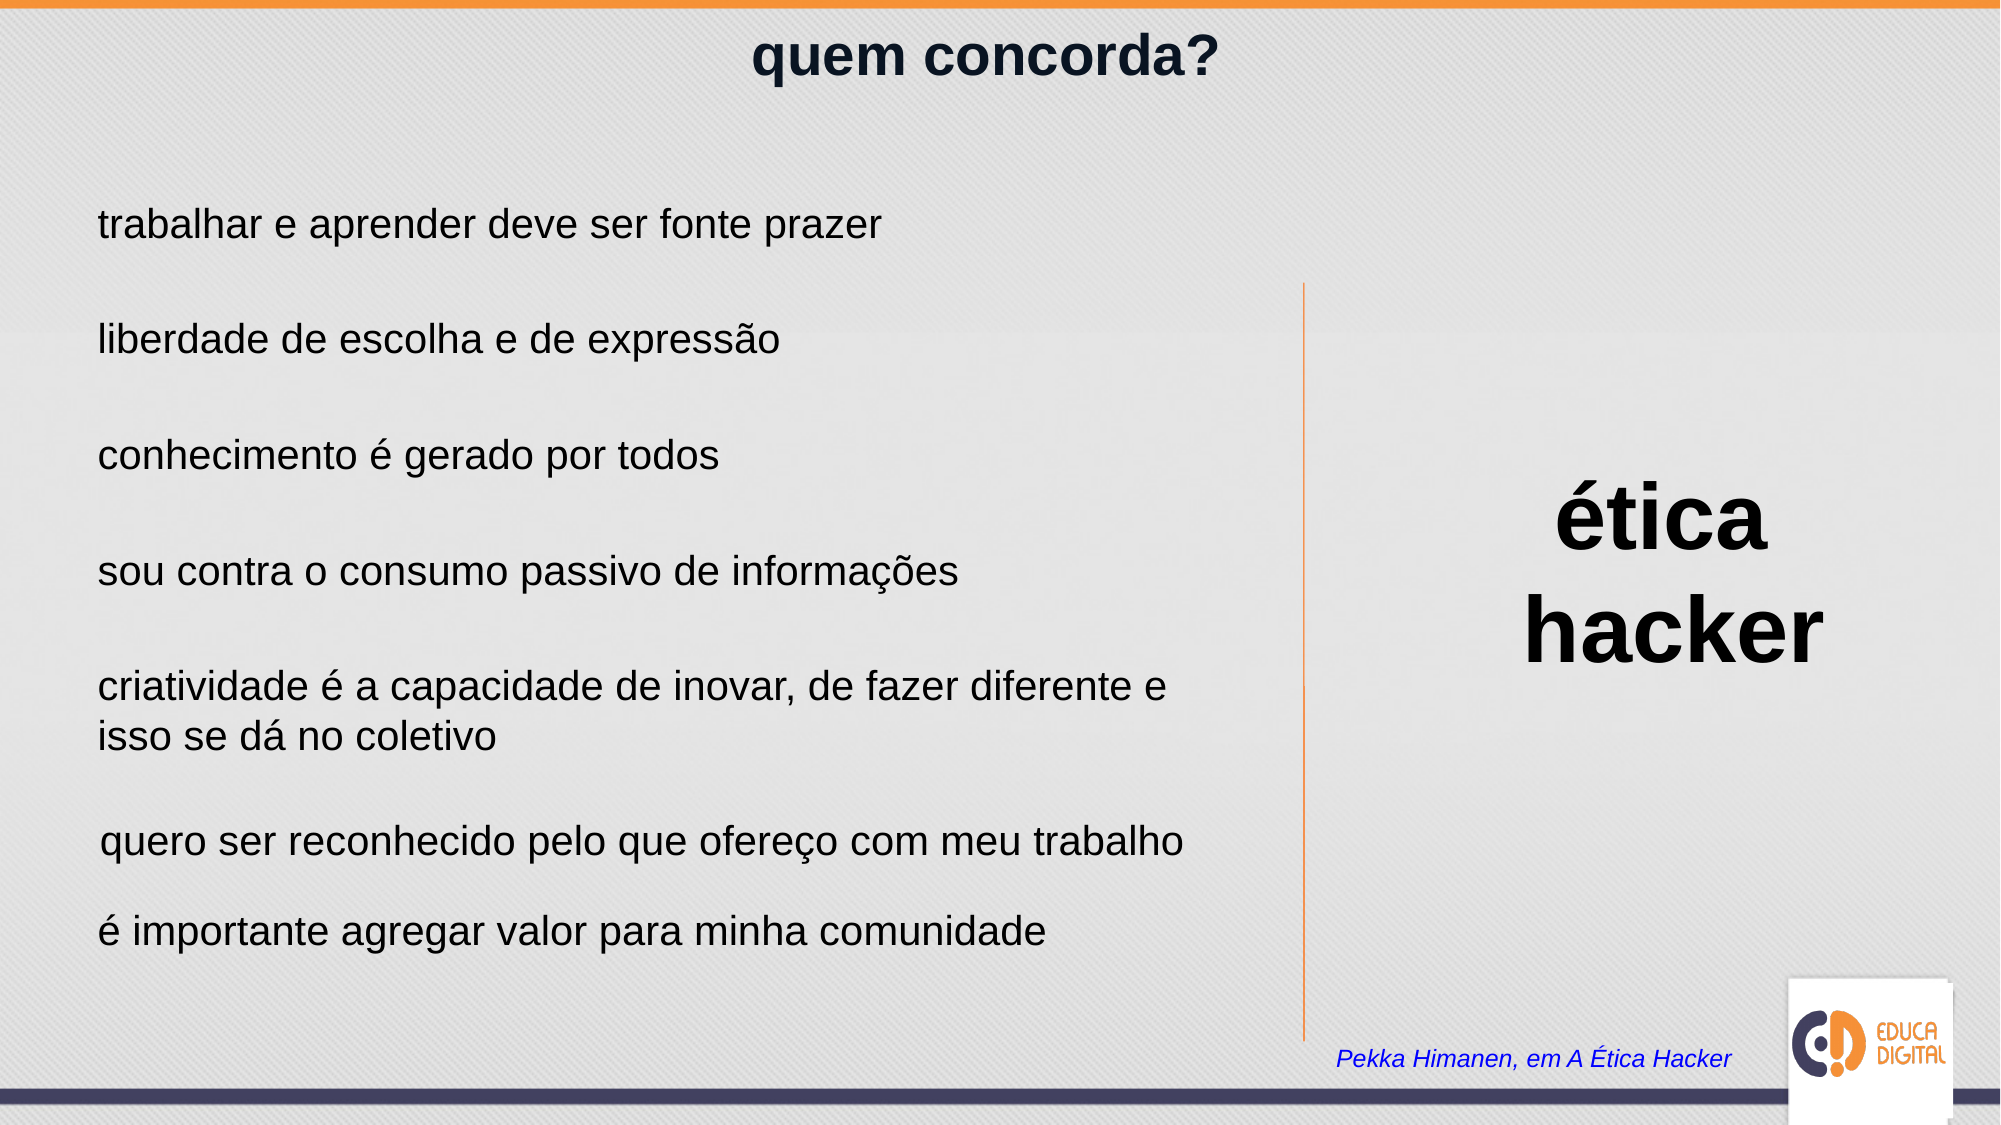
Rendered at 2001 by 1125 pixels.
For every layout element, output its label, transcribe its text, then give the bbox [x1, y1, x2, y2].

text_box liberdade de escolha e de expressão [86, 306, 1244, 356]
text_box ética hacker [1351, 450, 1997, 687]
text_box é importante agregar valor para minha comunidade [86, 897, 1244, 947]
picture [0, 0, 2001, 1125]
text_box quero ser reconhecido pelo que ofereço com meu trabalho [88, 807, 1212, 857]
text_box conhecimento é gerado por todos [86, 422, 1244, 471]
text_box Pekka Himanen, em A Ética Hacker [1321, 1034, 1766, 1095]
text_box [1792, 1115, 1954, 1119]
text_box criatividade é a capacidade de inovar, de fazer diferente e isso se dá no coletivo [86, 653, 1224, 740]
text_box sou contra o consumo passivo de informações [86, 537, 1244, 587]
text_box quem concorda? [86, 0, 1887, 158]
text_box trabalhar e aprender deve ser fonte prazer [86, 191, 1298, 240]
